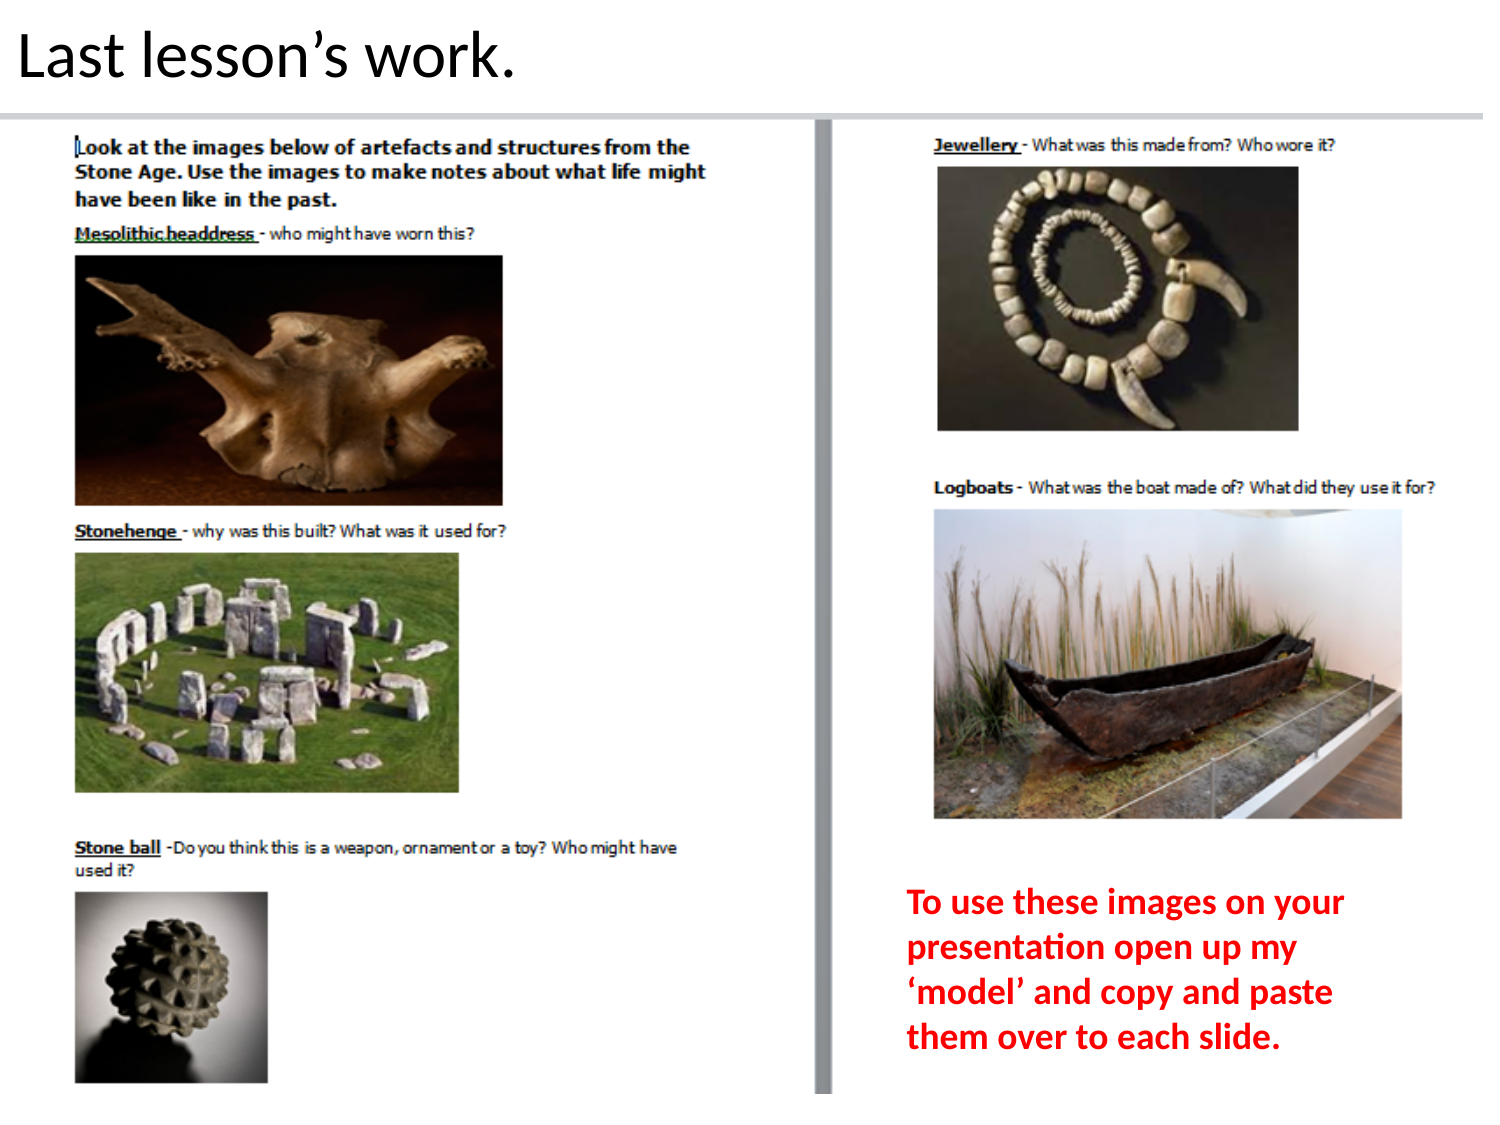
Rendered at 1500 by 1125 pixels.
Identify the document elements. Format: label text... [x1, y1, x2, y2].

text_box To use these images on your presentation open up my ‘model’ and copy and paste them over to each slide. [891, 869, 1436, 1067]
picture [0, 113, 1483, 1095]
list Last lesson’s work. [3, 3, 1471, 102]
